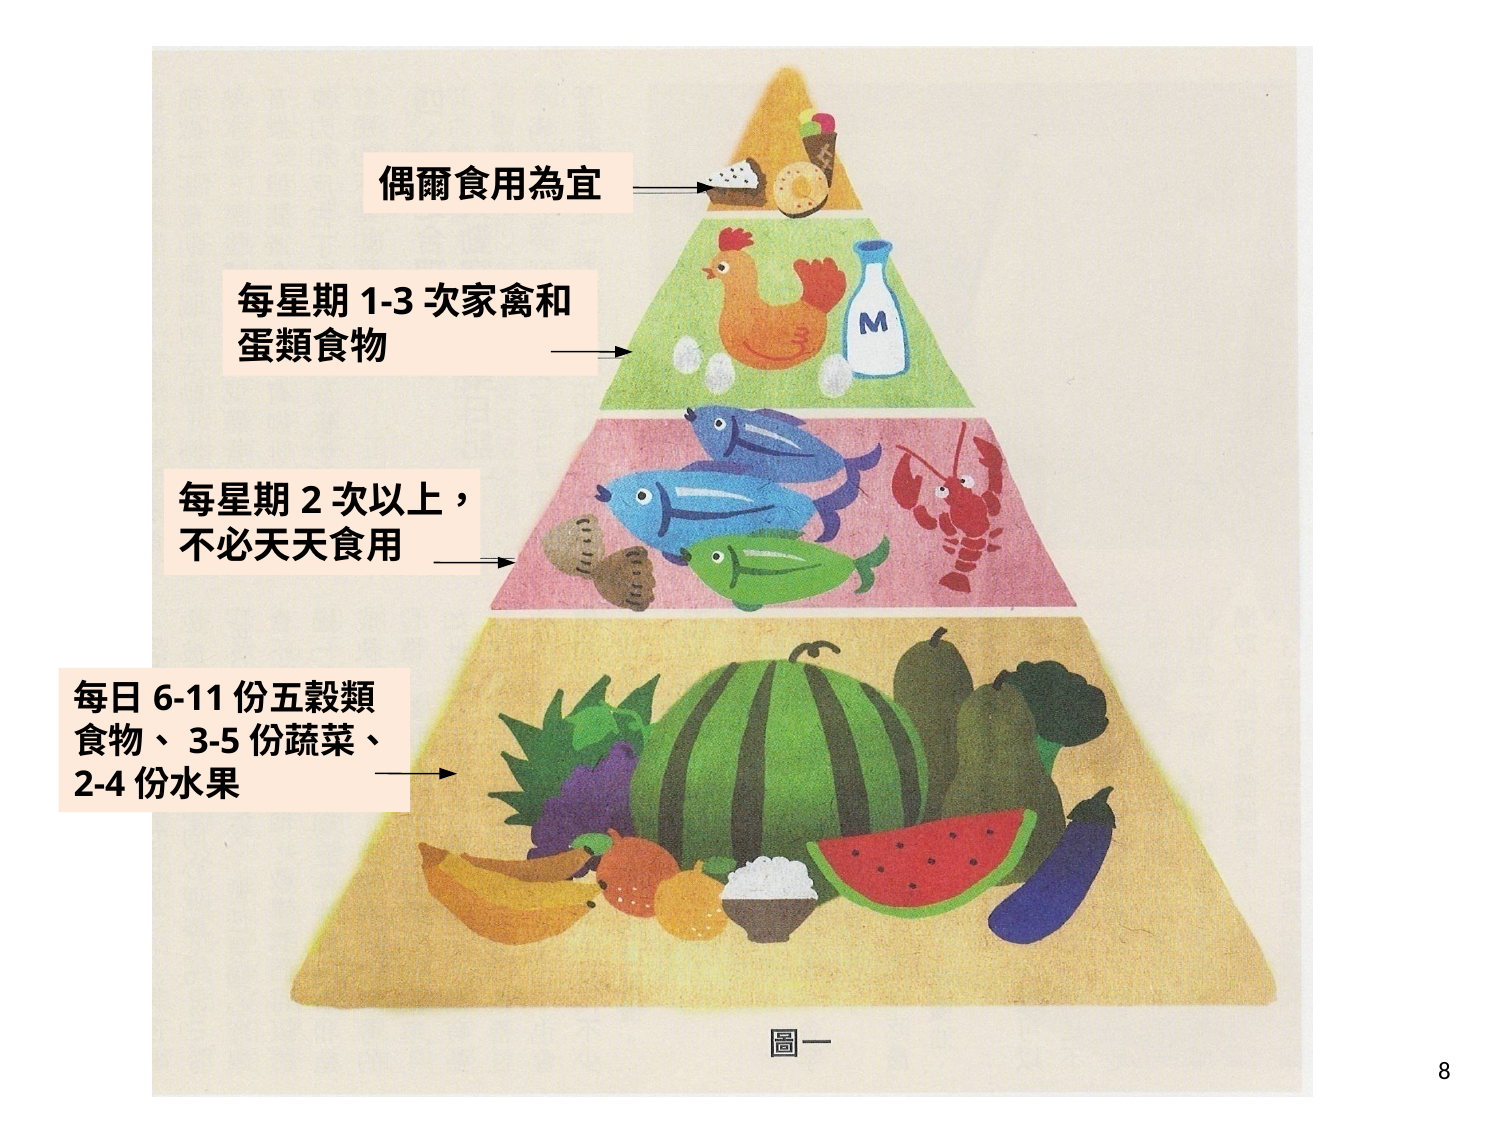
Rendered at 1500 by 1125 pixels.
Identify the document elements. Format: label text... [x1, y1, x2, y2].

text_box 每日6-11份五穀類食物、3-5份蔬菜、2-4份水果 [58, 667, 411, 813]
picture [152, 46, 1313, 1097]
text_box 偶爾食用為宜 [363, 152, 633, 214]
text_box 每星期2次以上，不必天天食用 [164, 468, 481, 575]
text_box 每星期1-3次家禽和蛋類食物 [222, 269, 598, 376]
text_box [1423, 1046, 1500, 1125]
